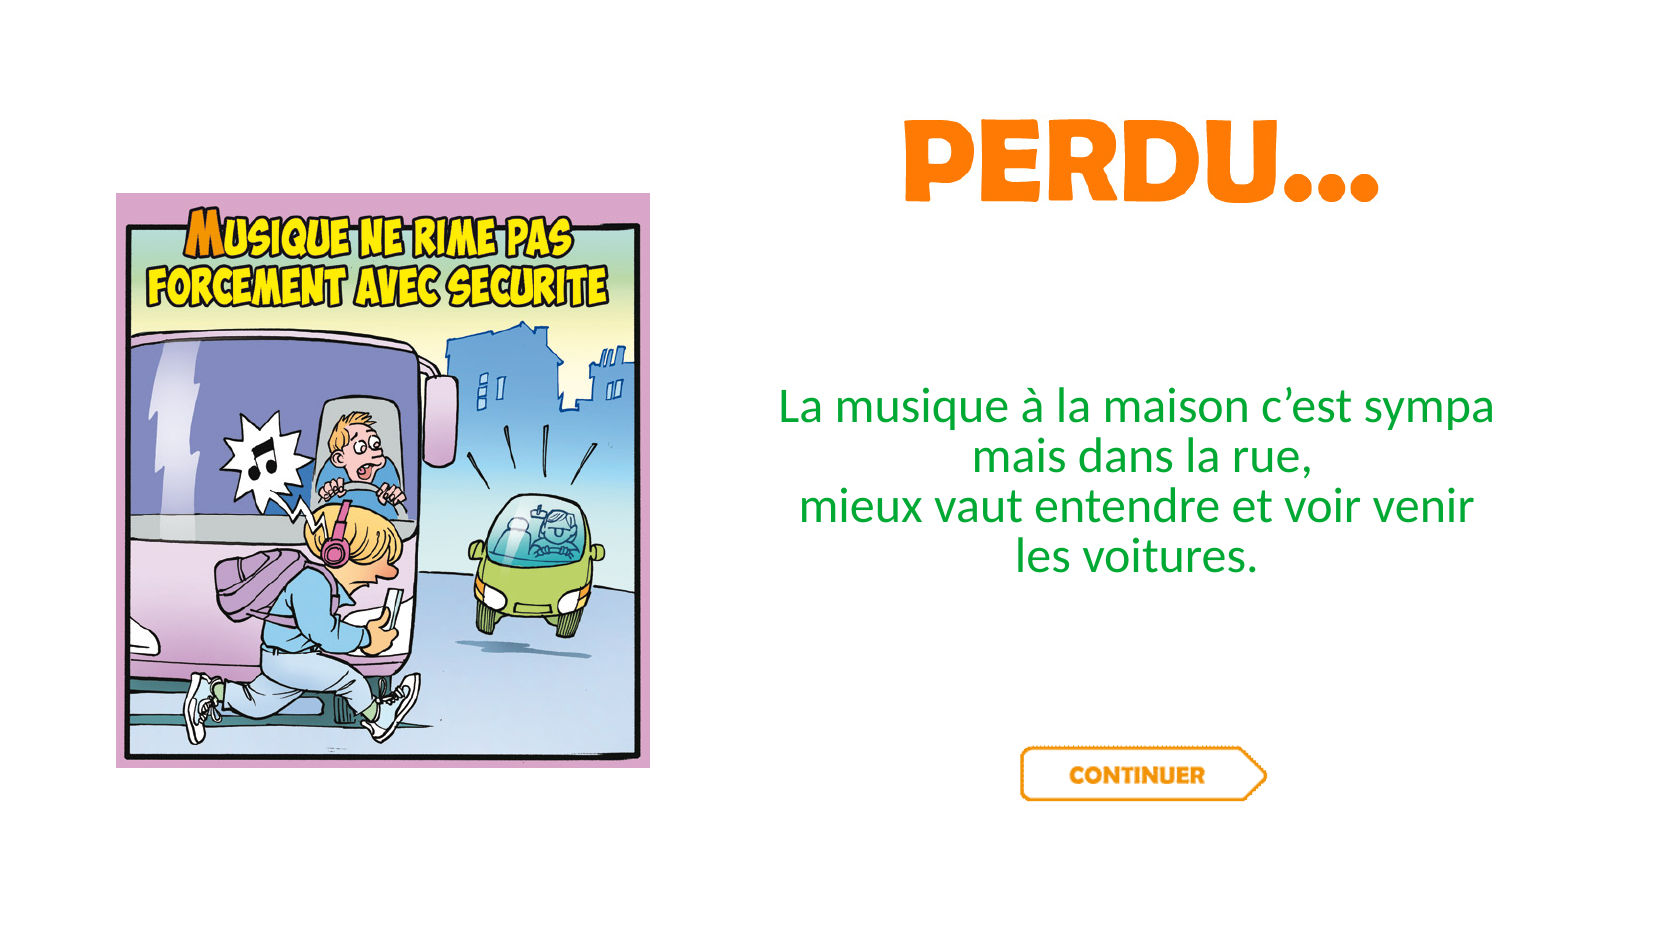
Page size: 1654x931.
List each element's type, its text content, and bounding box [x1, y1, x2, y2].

picture [874, 70, 1419, 236]
picture [1019, 744, 1270, 805]
picture [116, 193, 650, 768]
text_box La musique à la maison c’est sympa mais dans la rue, mieux vaut entendre et voir venir les voitures. [708, 377, 1565, 615]
